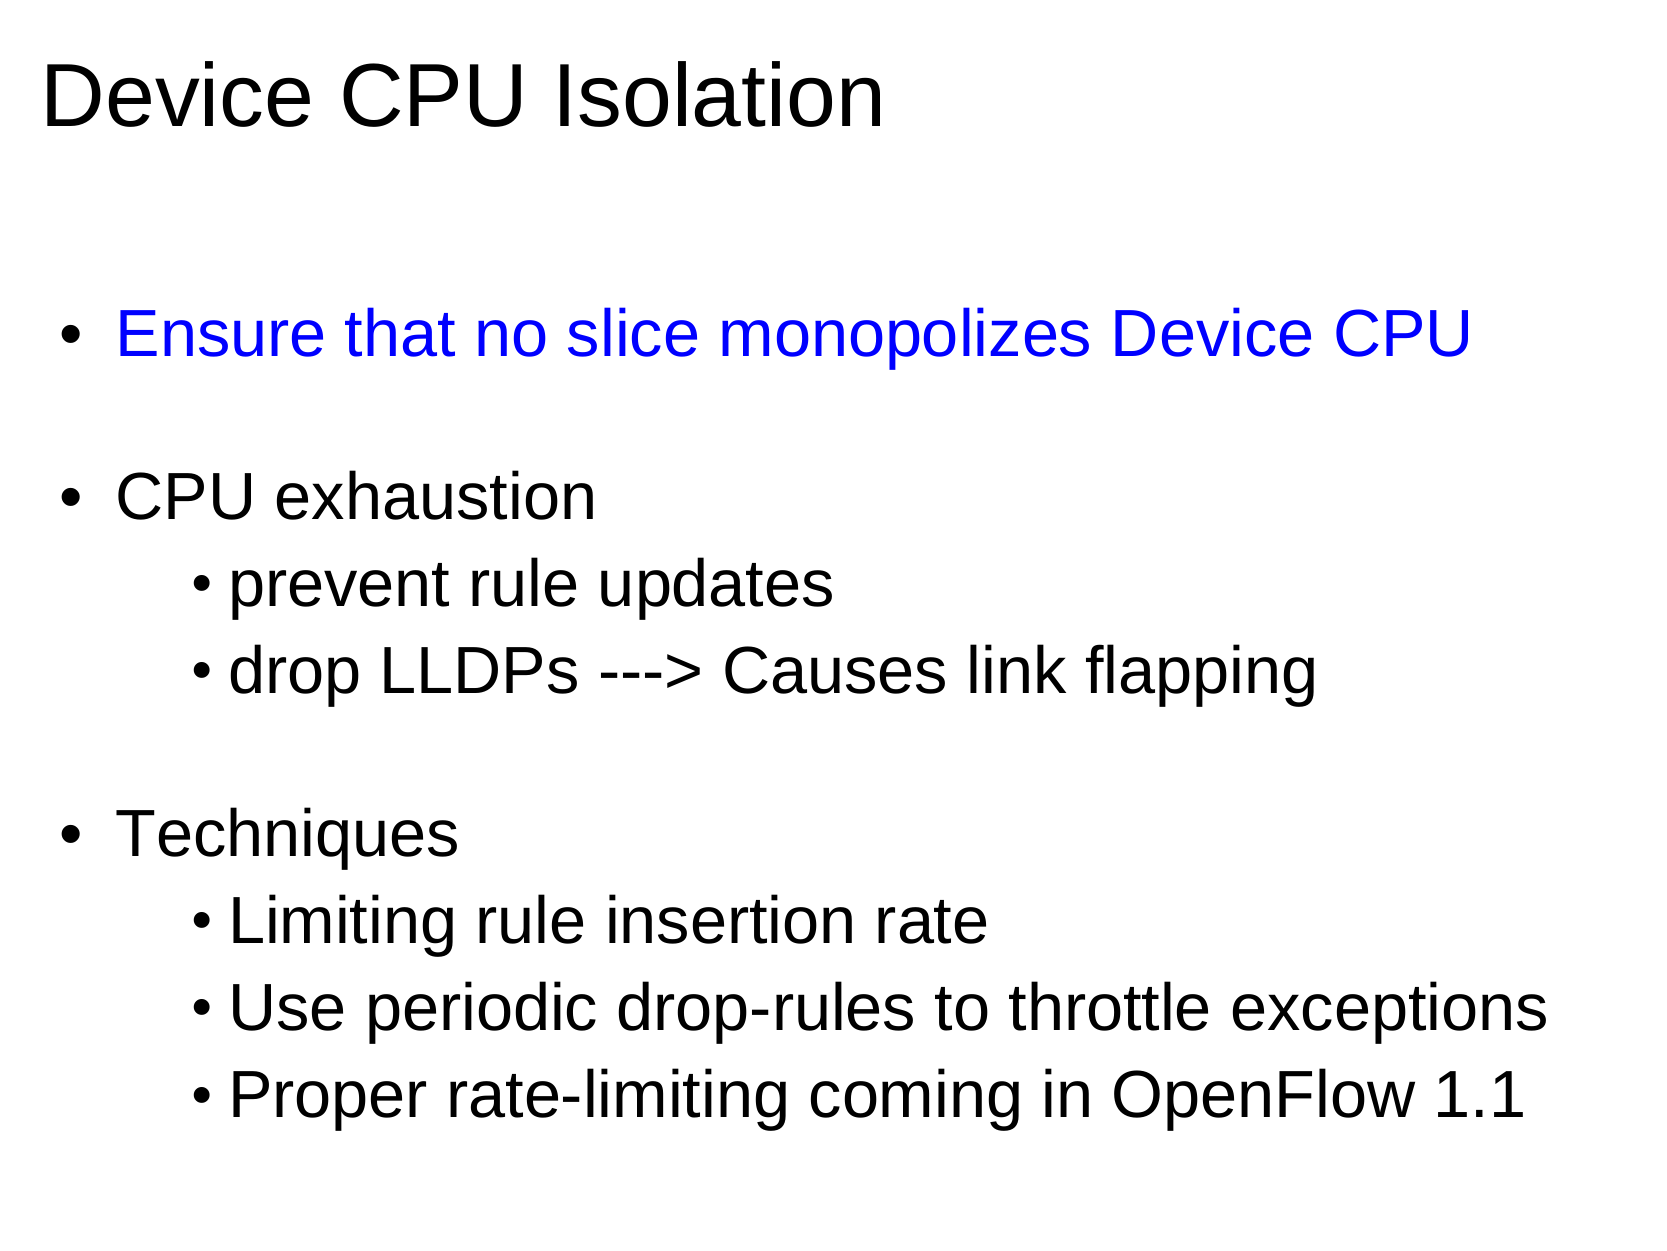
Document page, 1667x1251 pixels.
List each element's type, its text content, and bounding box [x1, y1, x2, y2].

title Device CPU Isolation [40, 50, 1627, 201]
list Ensure that no slice monopolizes Device CPU CPU exhaustion prevent rule updates drop LLDPs ---> Causes link flapping Techniques Limiting rule insertion rate Use periodic drop-rules to throttle exceptions Proper rate-limiting coming in OpenFlow 1.1 [40, 300, 1627, 1251]
